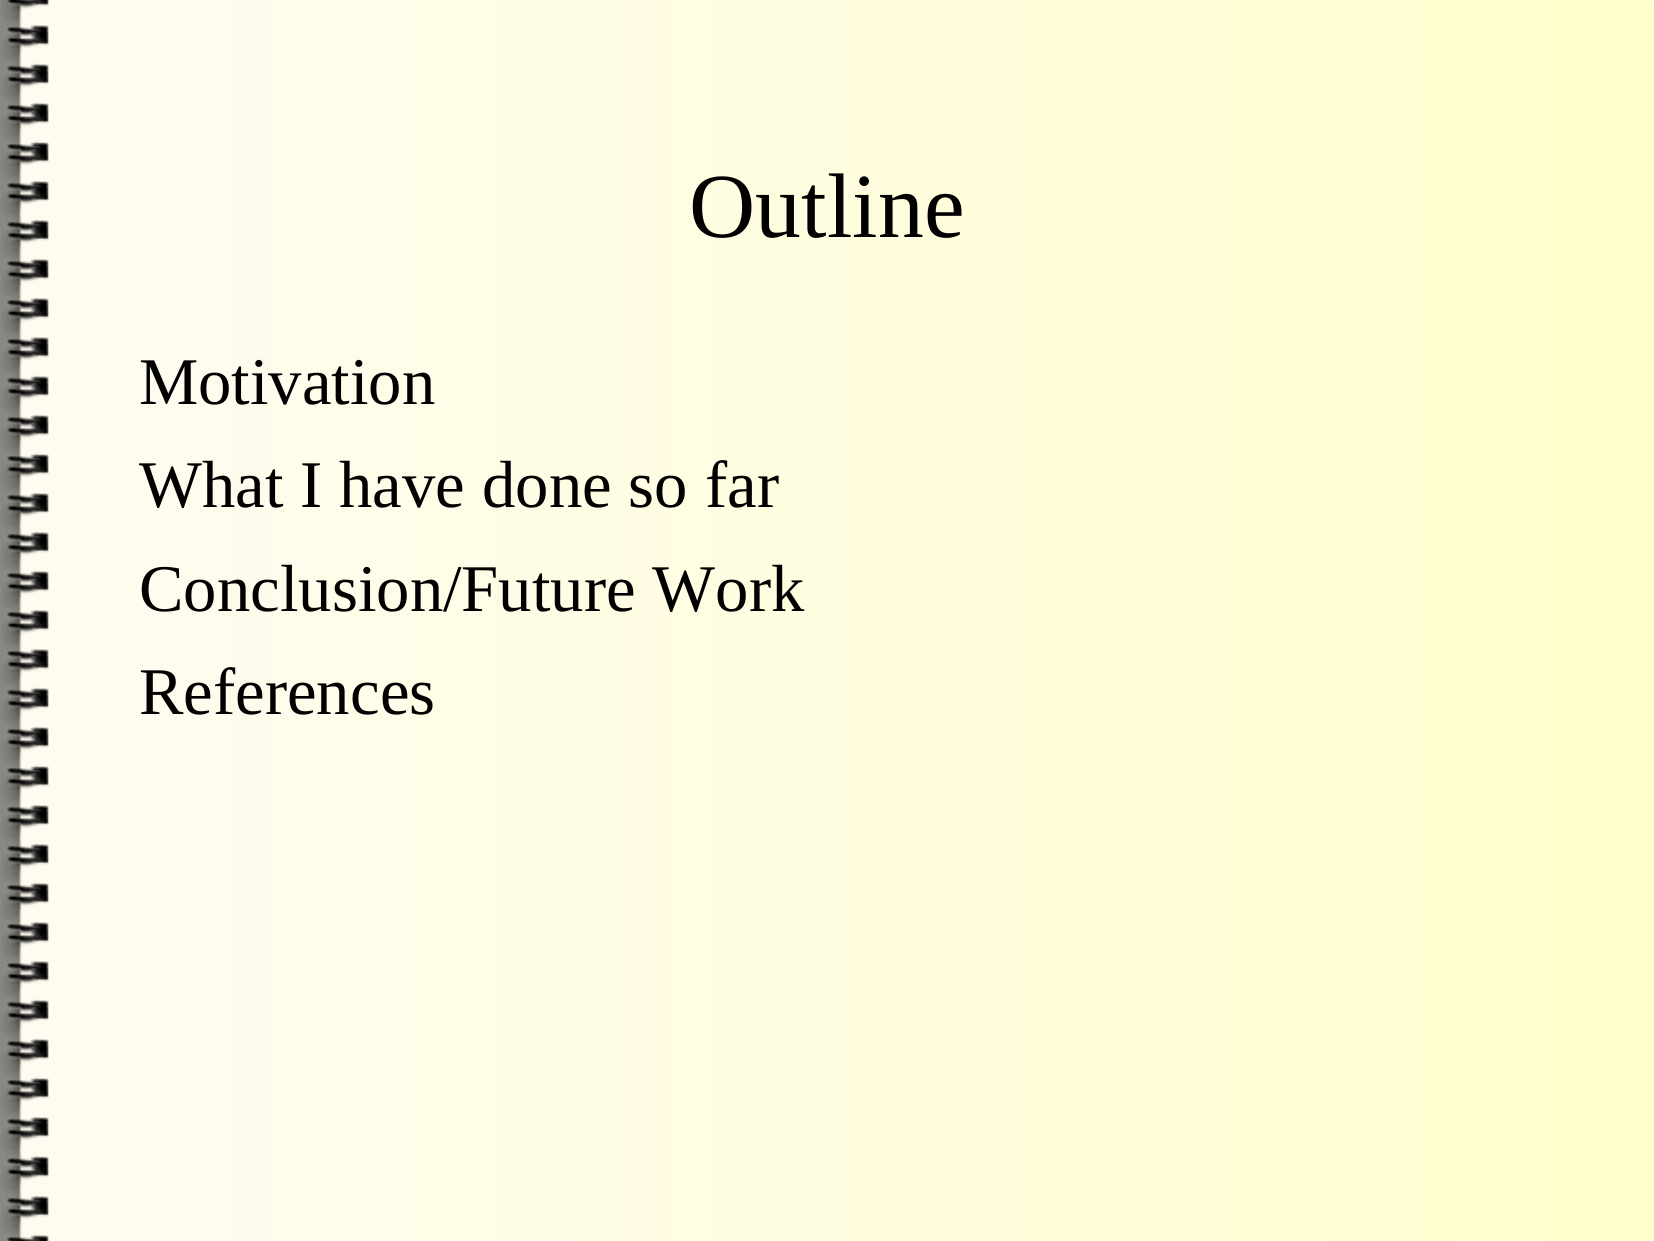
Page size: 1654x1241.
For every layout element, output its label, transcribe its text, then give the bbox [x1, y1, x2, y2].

title Outline [121, 102, 1534, 311]
list Motivation What I have done so far Conclusion/Future Work References [121, 344, 1534, 1127]
picture [0, 0, 1654, 1241]
